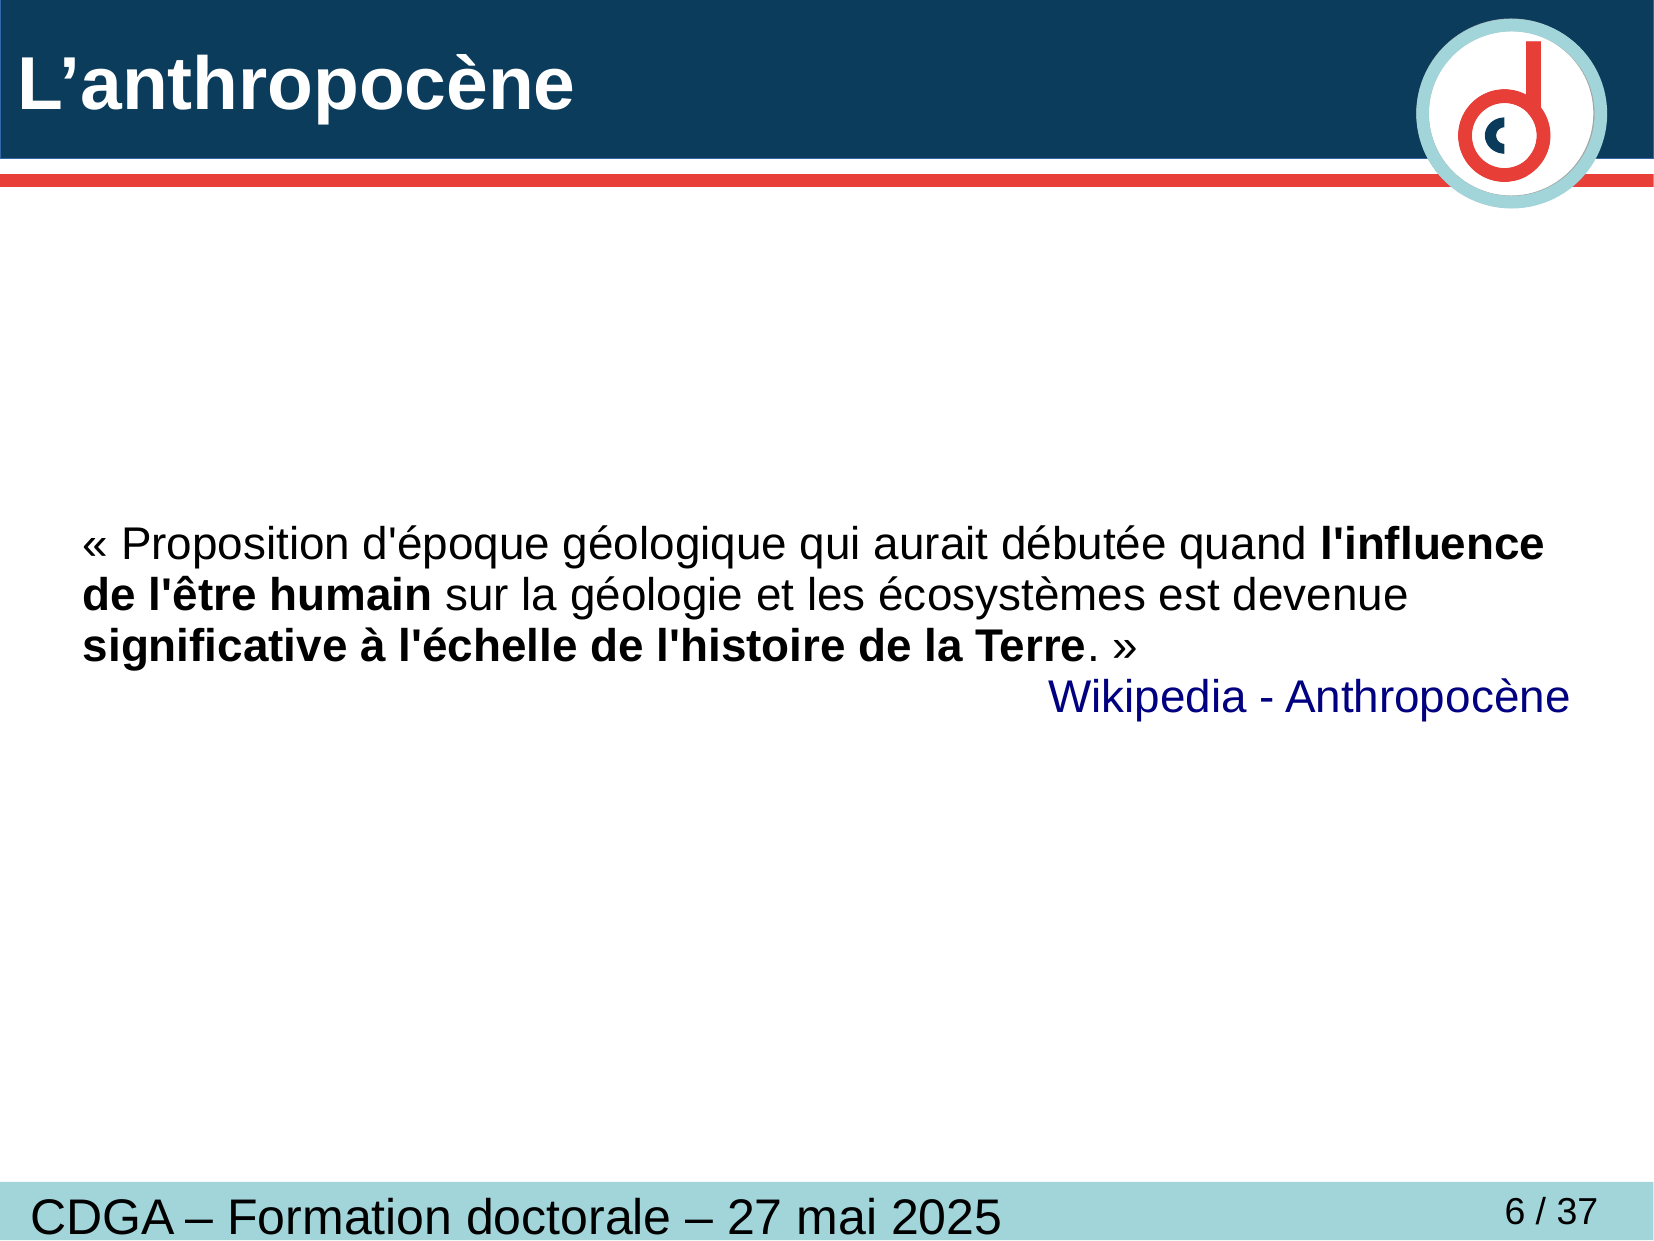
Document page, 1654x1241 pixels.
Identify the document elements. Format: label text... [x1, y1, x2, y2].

title L’anthropocène [17, 11, 1412, 159]
subtitle « Proposition d'époque géologique qui aurait débutée quand l'influence de l'être humain sur la géologie et les écosystèmes est devenue significative à l'échelle de l'histoire de la Terre. » Wikipedia - Anthropocène [82, 224, 1571, 1016]
